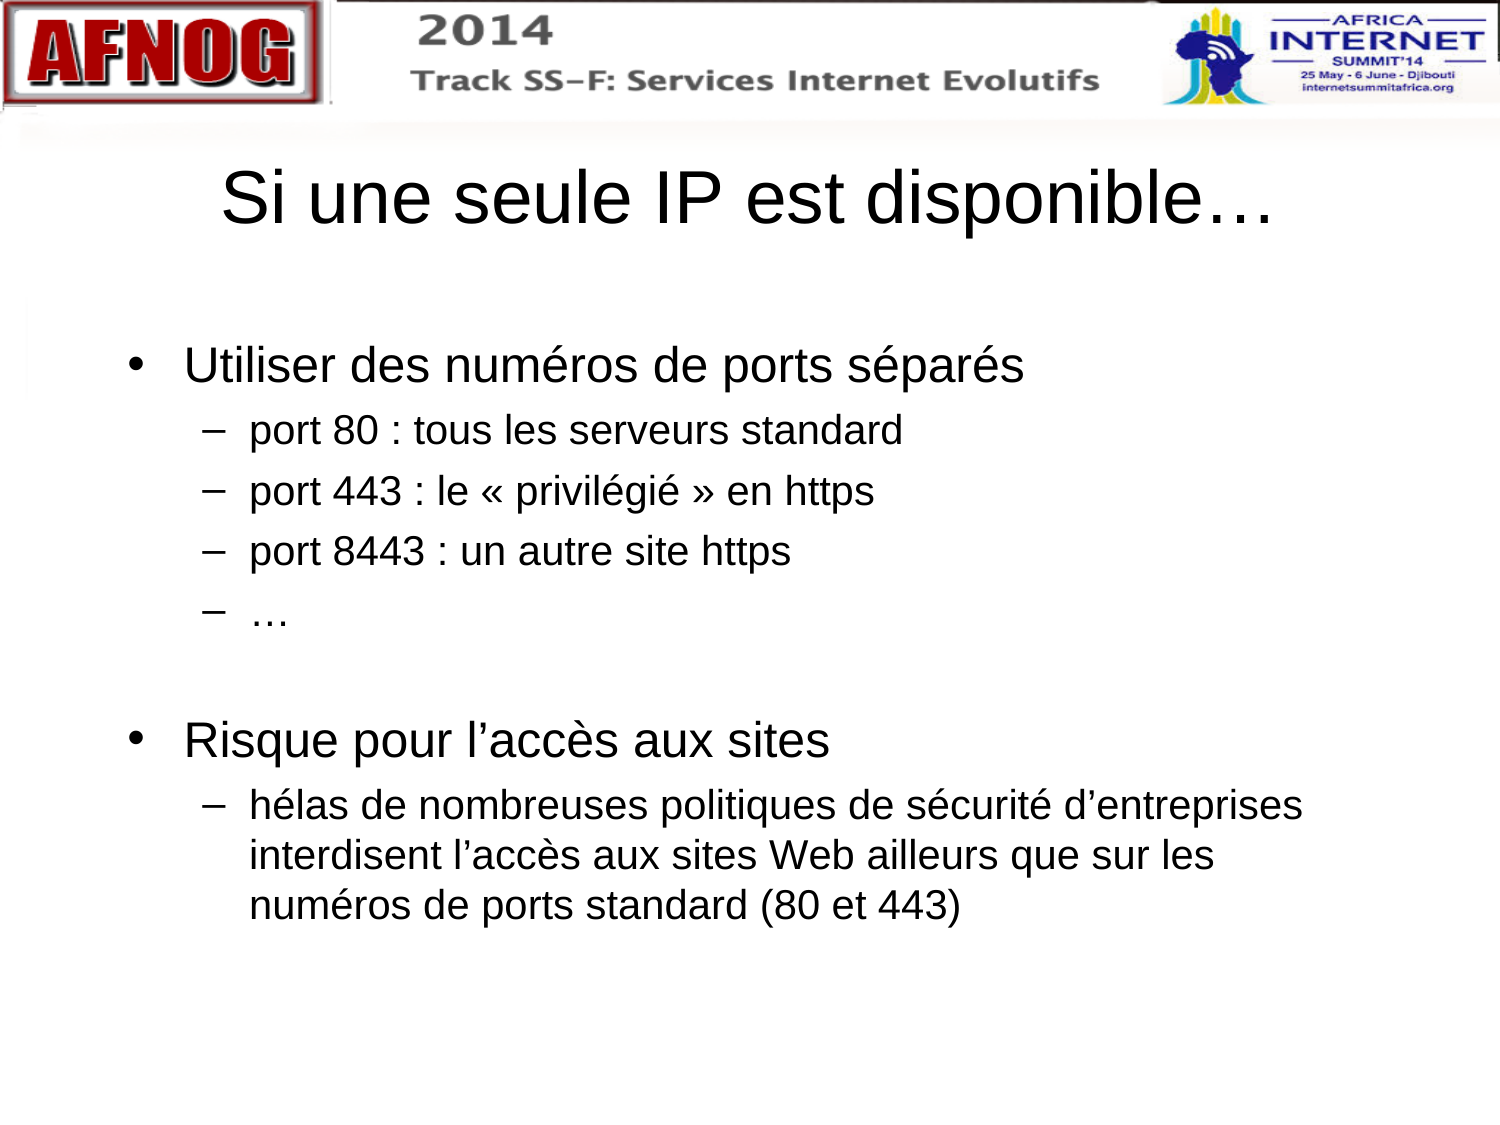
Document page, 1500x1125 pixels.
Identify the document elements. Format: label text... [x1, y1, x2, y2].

title Si une seule IP est disponible… [112, 99, 1388, 288]
picture [0, 0, 1500, 1125]
list Utiliser des numéros de ports séparés port 80 : tous les serveurs standard port 443 : le « privilégié » en https port 8443 : un autre site https … Risque pour l’accès aux sites hélas de nombreuses politiques de sécurité d’entreprises interdisent l’accès aux sites Web ailleurs que sur les numéros de ports standard (80 et 443) [112, 324, 1388, 1000]
